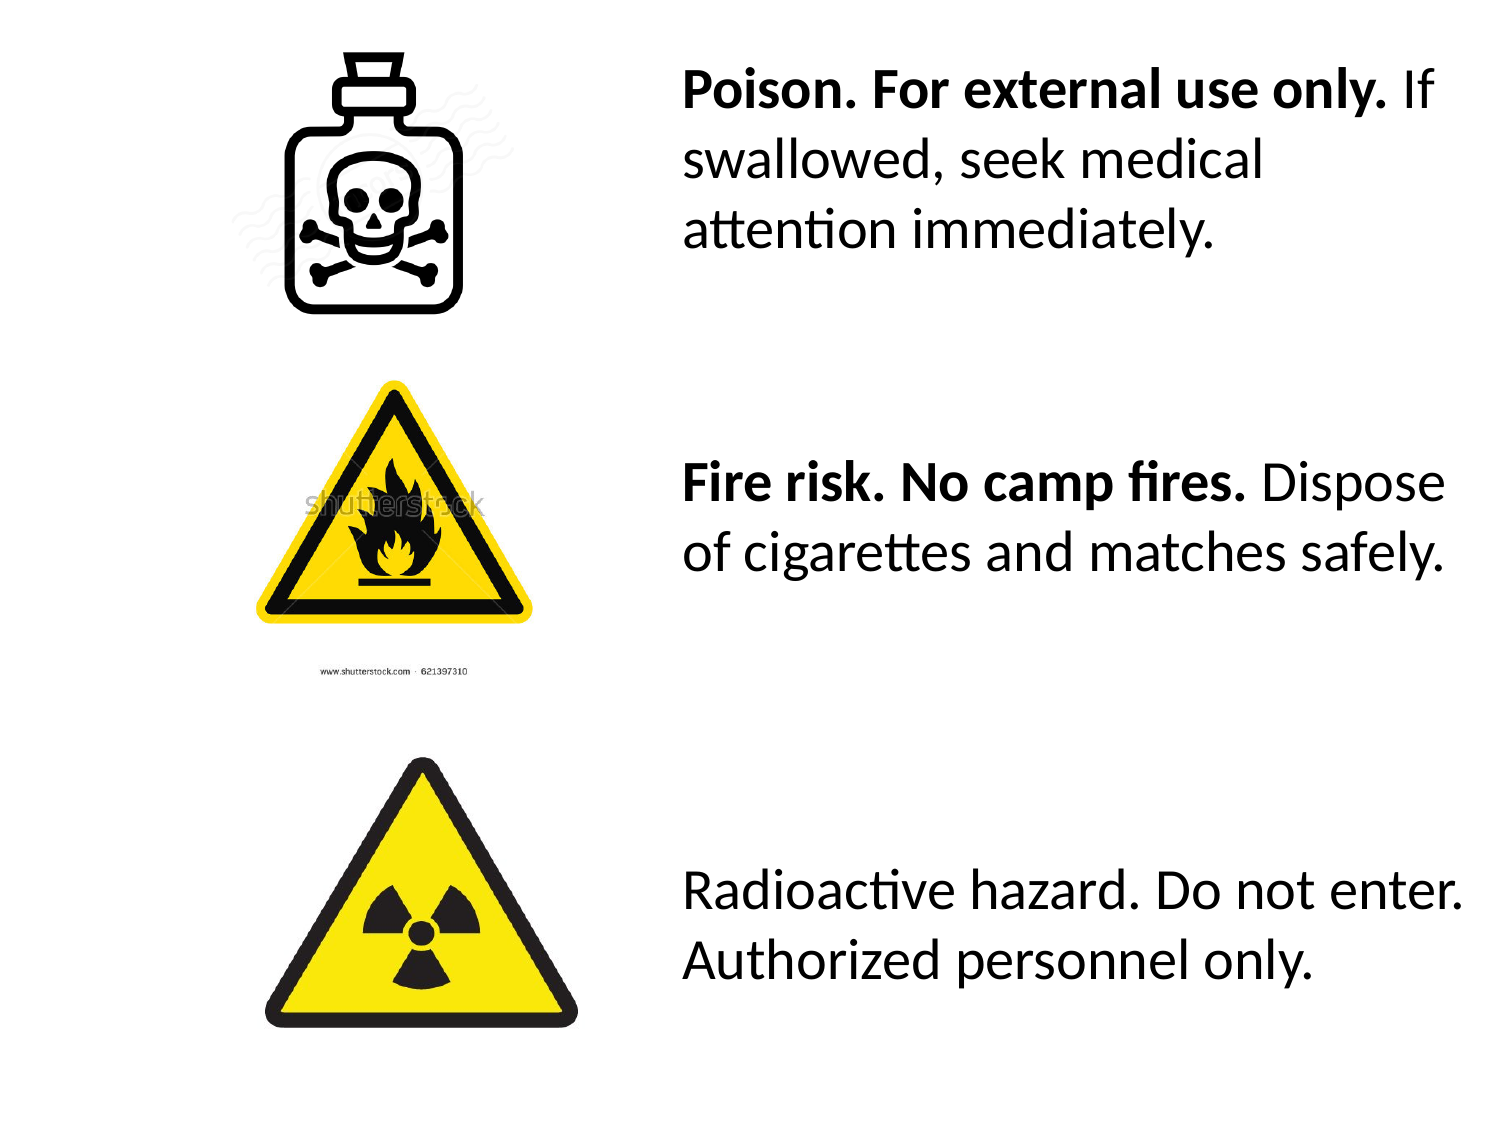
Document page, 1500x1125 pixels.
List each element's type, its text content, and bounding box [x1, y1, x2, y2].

picture [230, 338, 558, 680]
list Poison. For external use only. If swallowed, seek medical attention immediately. Fire risk. No camp fires. Dispose of cigarettes and matches safely. Radioactive hazard. Do not enter. Authorized personnel only. [667, 42, 1483, 1083]
picture [230, 42, 517, 329]
picture [257, 727, 585, 1055]
